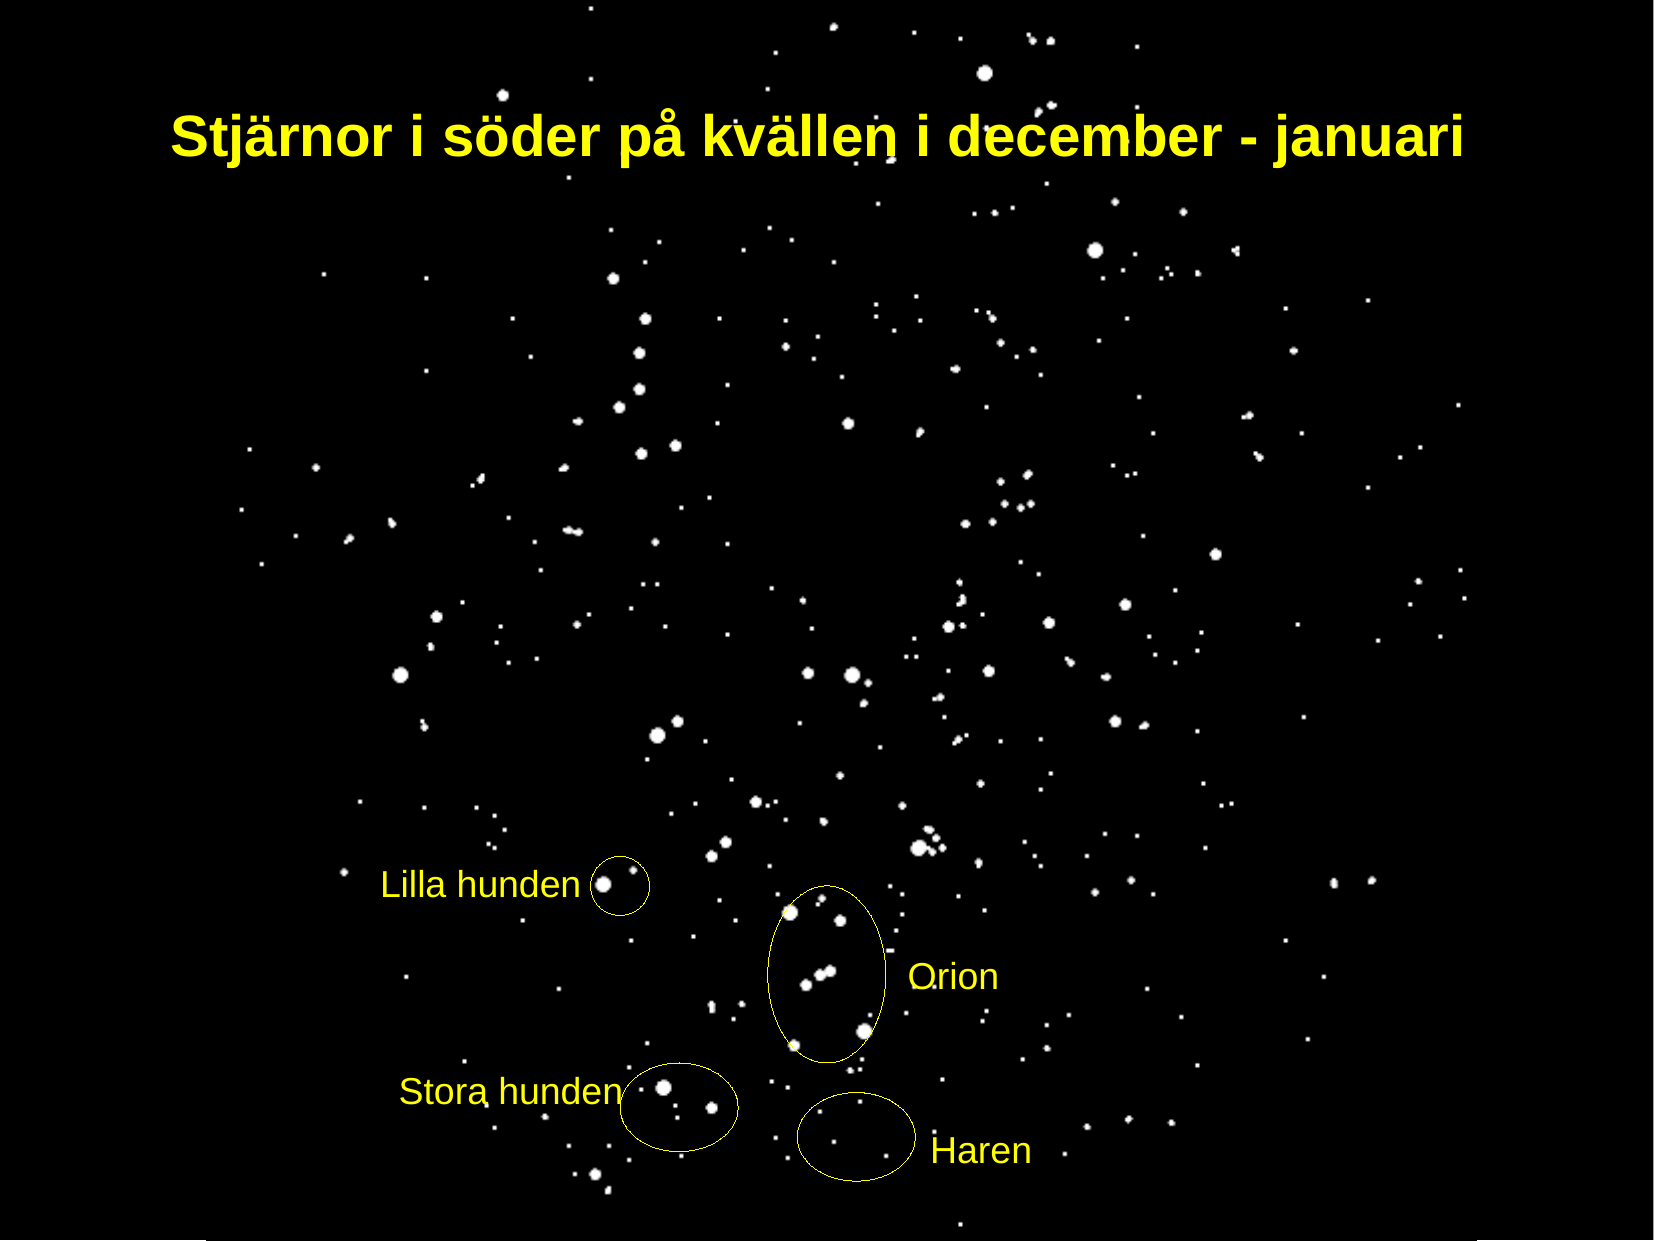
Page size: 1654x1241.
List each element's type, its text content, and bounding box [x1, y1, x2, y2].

text_box Stora hunden [383, 1062, 650, 1120]
text_box Stjärnor i söder på kvällen i december - januari [155, 95, 1483, 178]
text_box Orion [893, 948, 1015, 1006]
picture [206, 178, 1477, 1241]
text_box Haren [915, 1122, 1047, 1179]
text_box Lilla hunden [365, 856, 602, 916]
picture [206, 0, 1477, 95]
